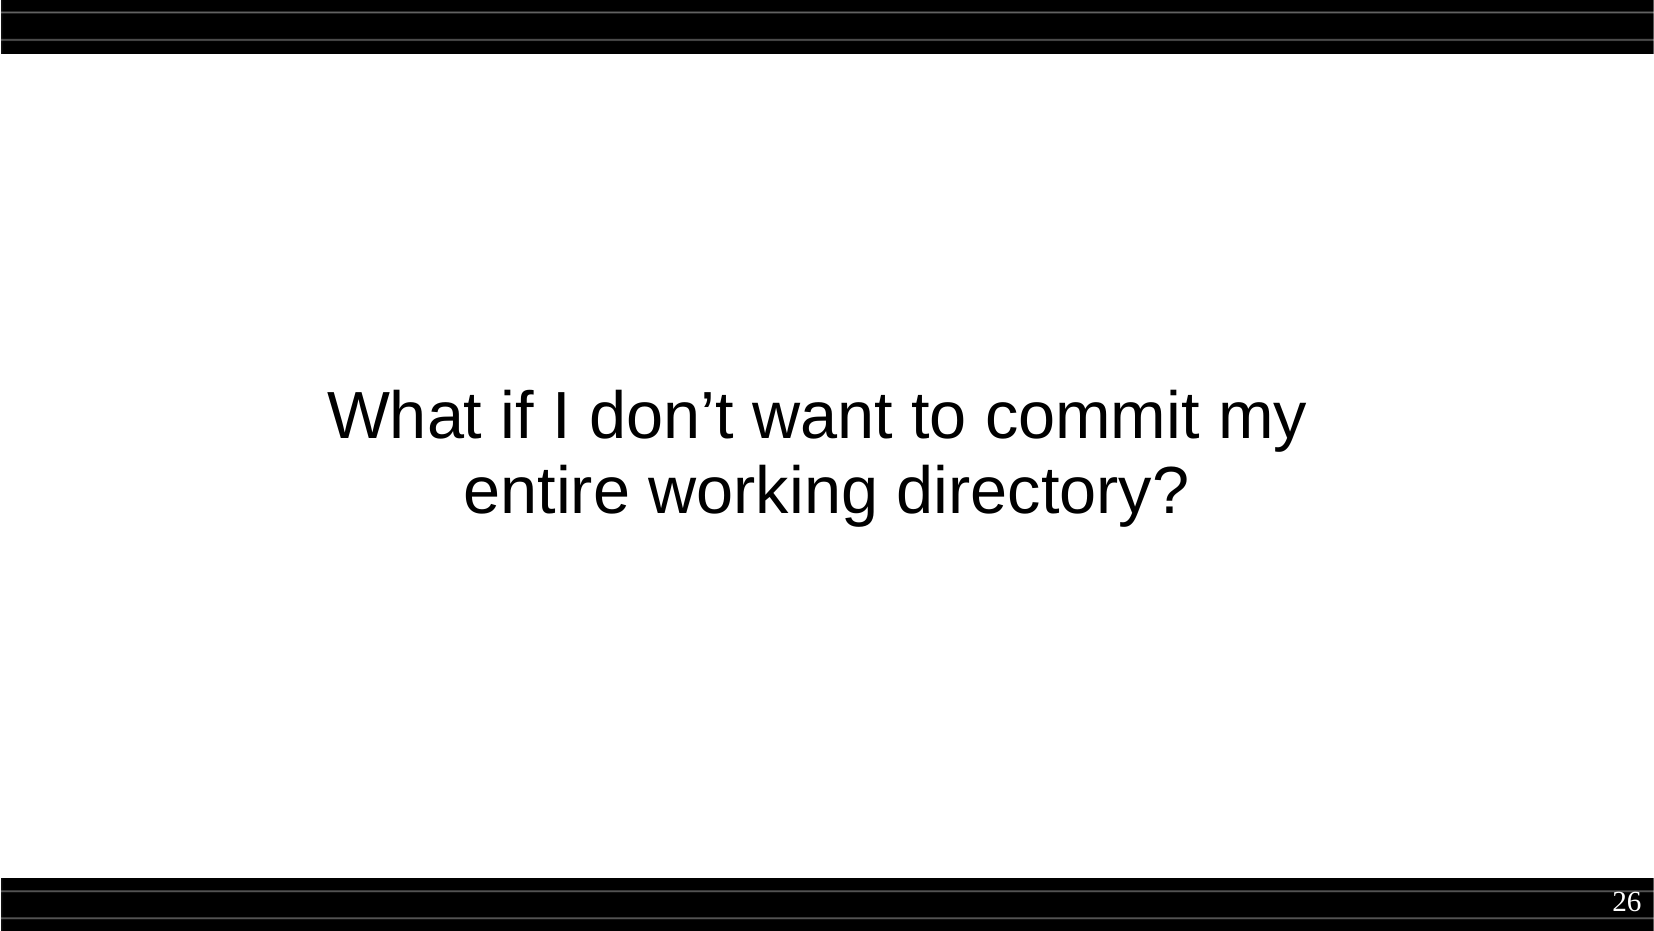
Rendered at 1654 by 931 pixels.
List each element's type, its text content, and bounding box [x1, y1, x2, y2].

subtitle What if I don’t want to commit my entire working directory? [82, 92, 1571, 813]
picture [1, 0, 1654, 54]
picture [1, 878, 1654, 931]
